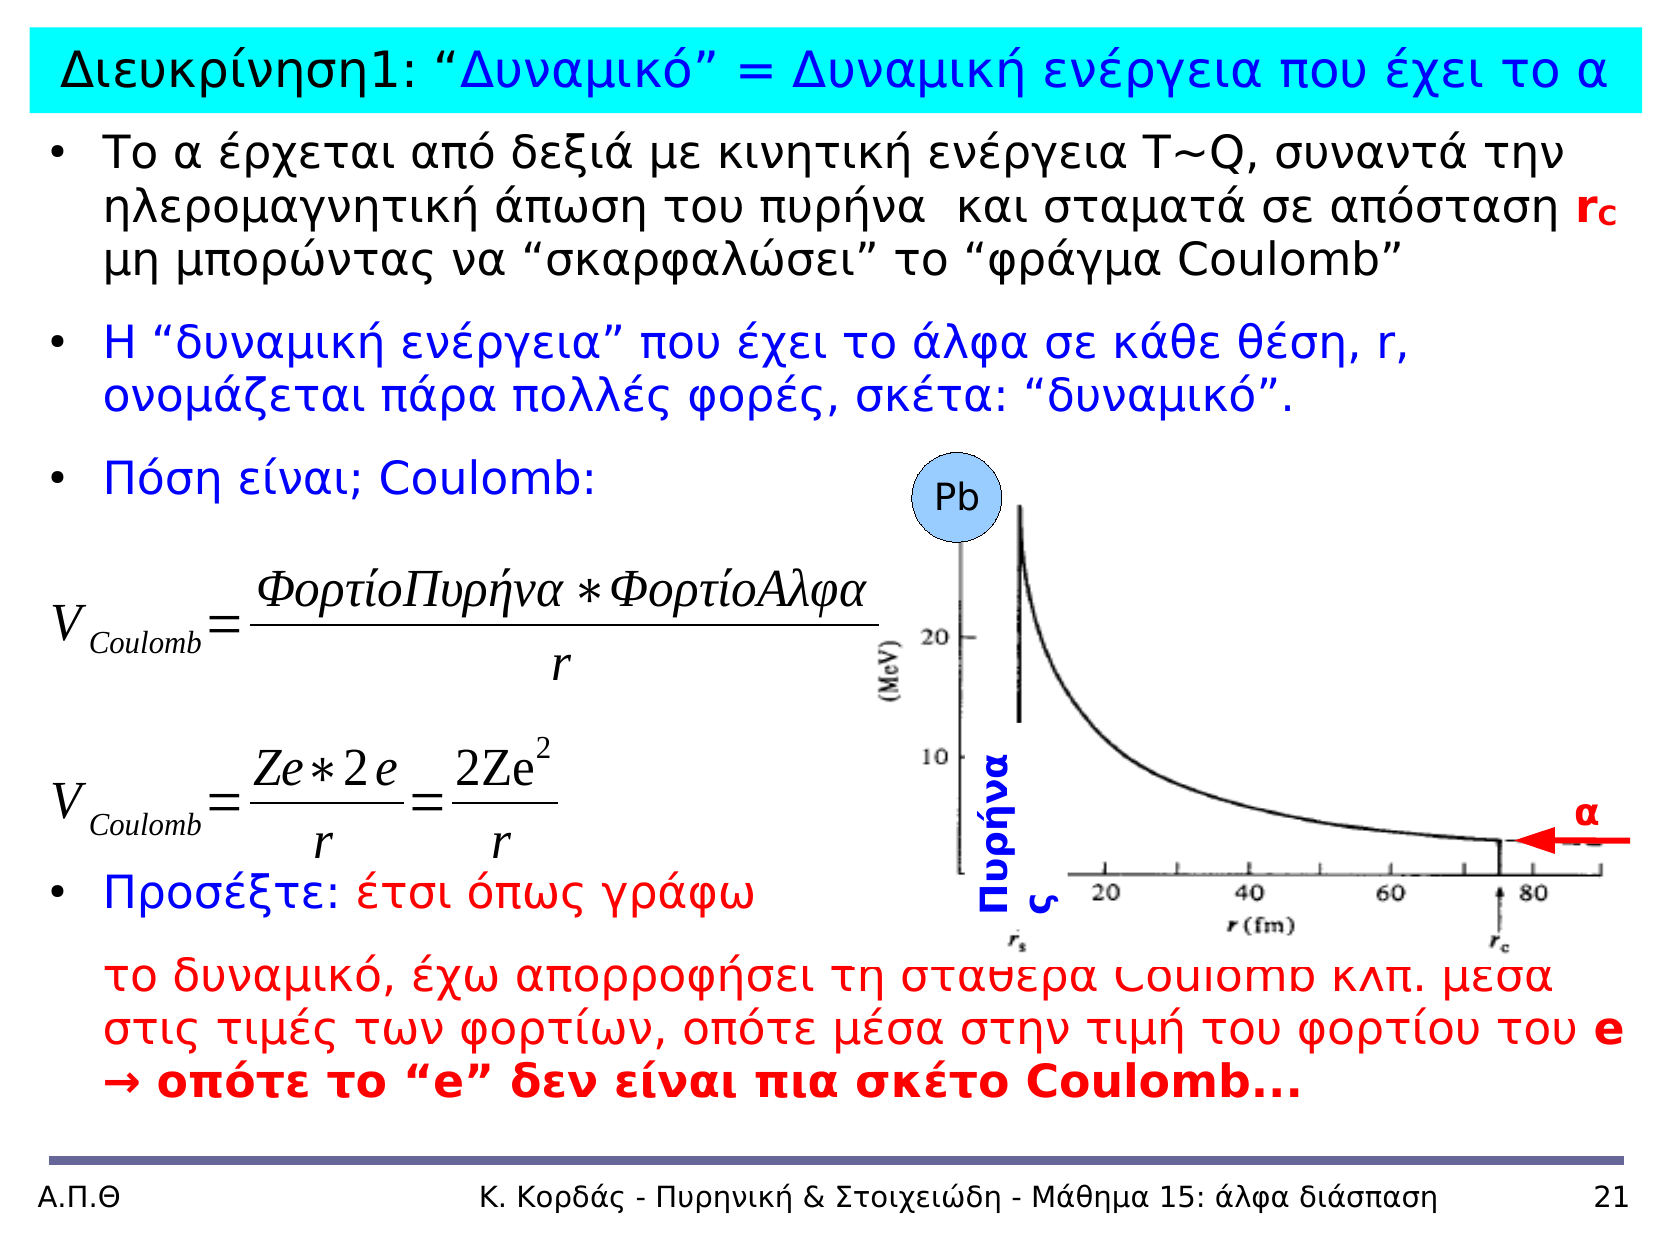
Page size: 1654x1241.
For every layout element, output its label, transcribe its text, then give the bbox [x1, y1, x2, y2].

text_box Πυρήνας [964, 722, 1068, 930]
text_box α [1559, 783, 1611, 837]
picture [852, 452, 1619, 968]
chart [37, 727, 572, 873]
list Το α έρχεται από δεξιά με κινητική ενέργεια T~Q, συναντά την ηλερομαγνητική άπωση του πυρήνα και σταματά σε απόσταση rC μη μπορώντας να “σκαρφαλώσει” το “φράγμα Coulomb” Η “δυναμική ενέργεια” που έχει το άλφα σε κάθε θέση, r, ονομάζεται πάρα πολλές φορές, σκέτα: “δυναμικό”. Πόση είναι; Coulomb: Προσέξτε: έτσι όπως γράφω το δυναμικό, έχω απορροφήσει τη σταθερά Coulomb κλπ. μέσα στις τιμές των φορτίων, οπότε μέσα στην τιμή του φορτίου του e → οπότε το “e” δεν είναι πια σκέτο Coulomb... [31, 126, 1645, 1127]
text_box Pb [911, 452, 1002, 543]
chart [37, 556, 893, 694]
title Διευκρίνηση1: “Δυναμικό” = Δυναμική ενέργεια που έχει το α [29, 27, 1643, 114]
